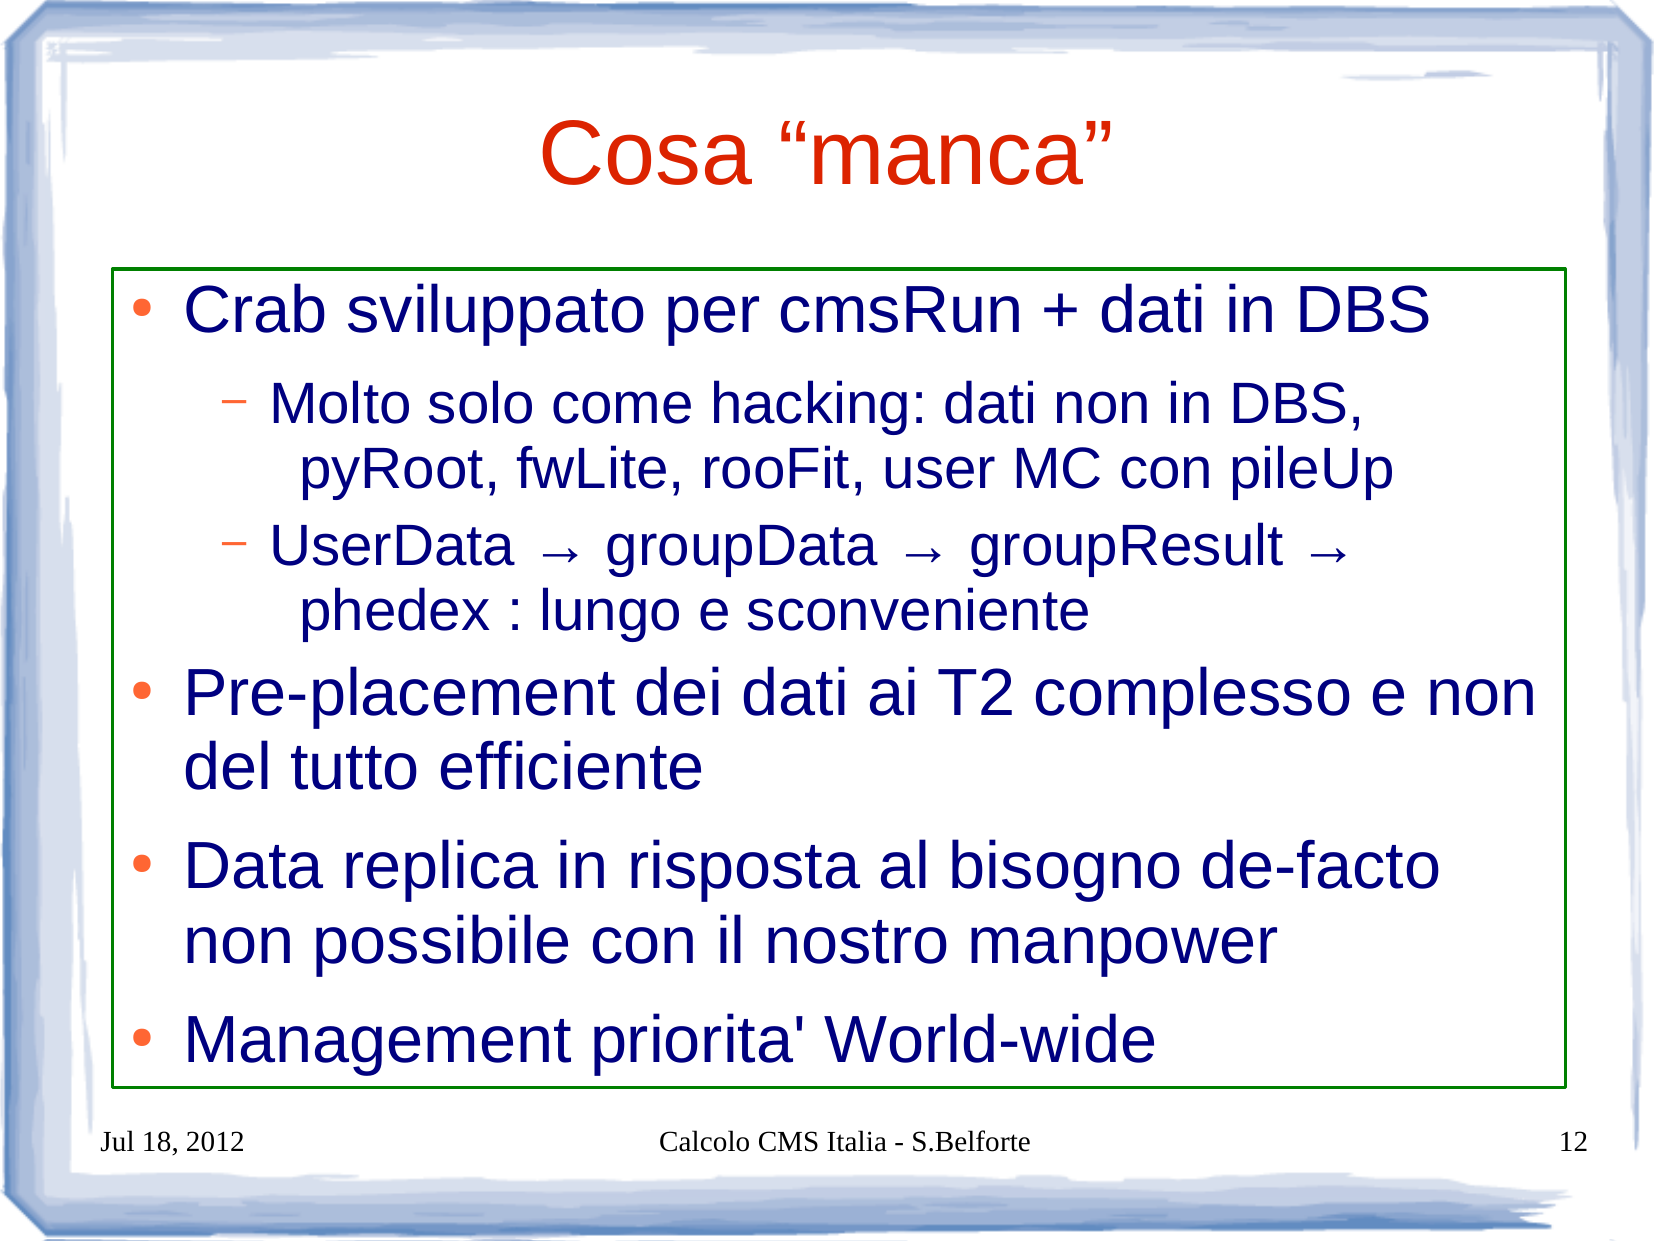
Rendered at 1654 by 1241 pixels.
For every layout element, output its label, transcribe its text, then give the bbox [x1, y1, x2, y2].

picture [0, 0, 1654, 1241]
title Cosa “manca” [82, 49, 1571, 257]
list Crab sviluppato per cmsRun + dati in DBS Molto solo come hacking: dati non in DBS, pyRoot, fwLite, rooFit, user MC con pileUp UserData → groupData → groupResult → phedex : lungo e sconveniente Pre-placement dei dati ai T2 complesso e non del tutto efficiente Data replica in risposta al bisogno de-facto non possibile con il nostro manpower Management priorita' World-wide [112, 268, 1566, 1088]
